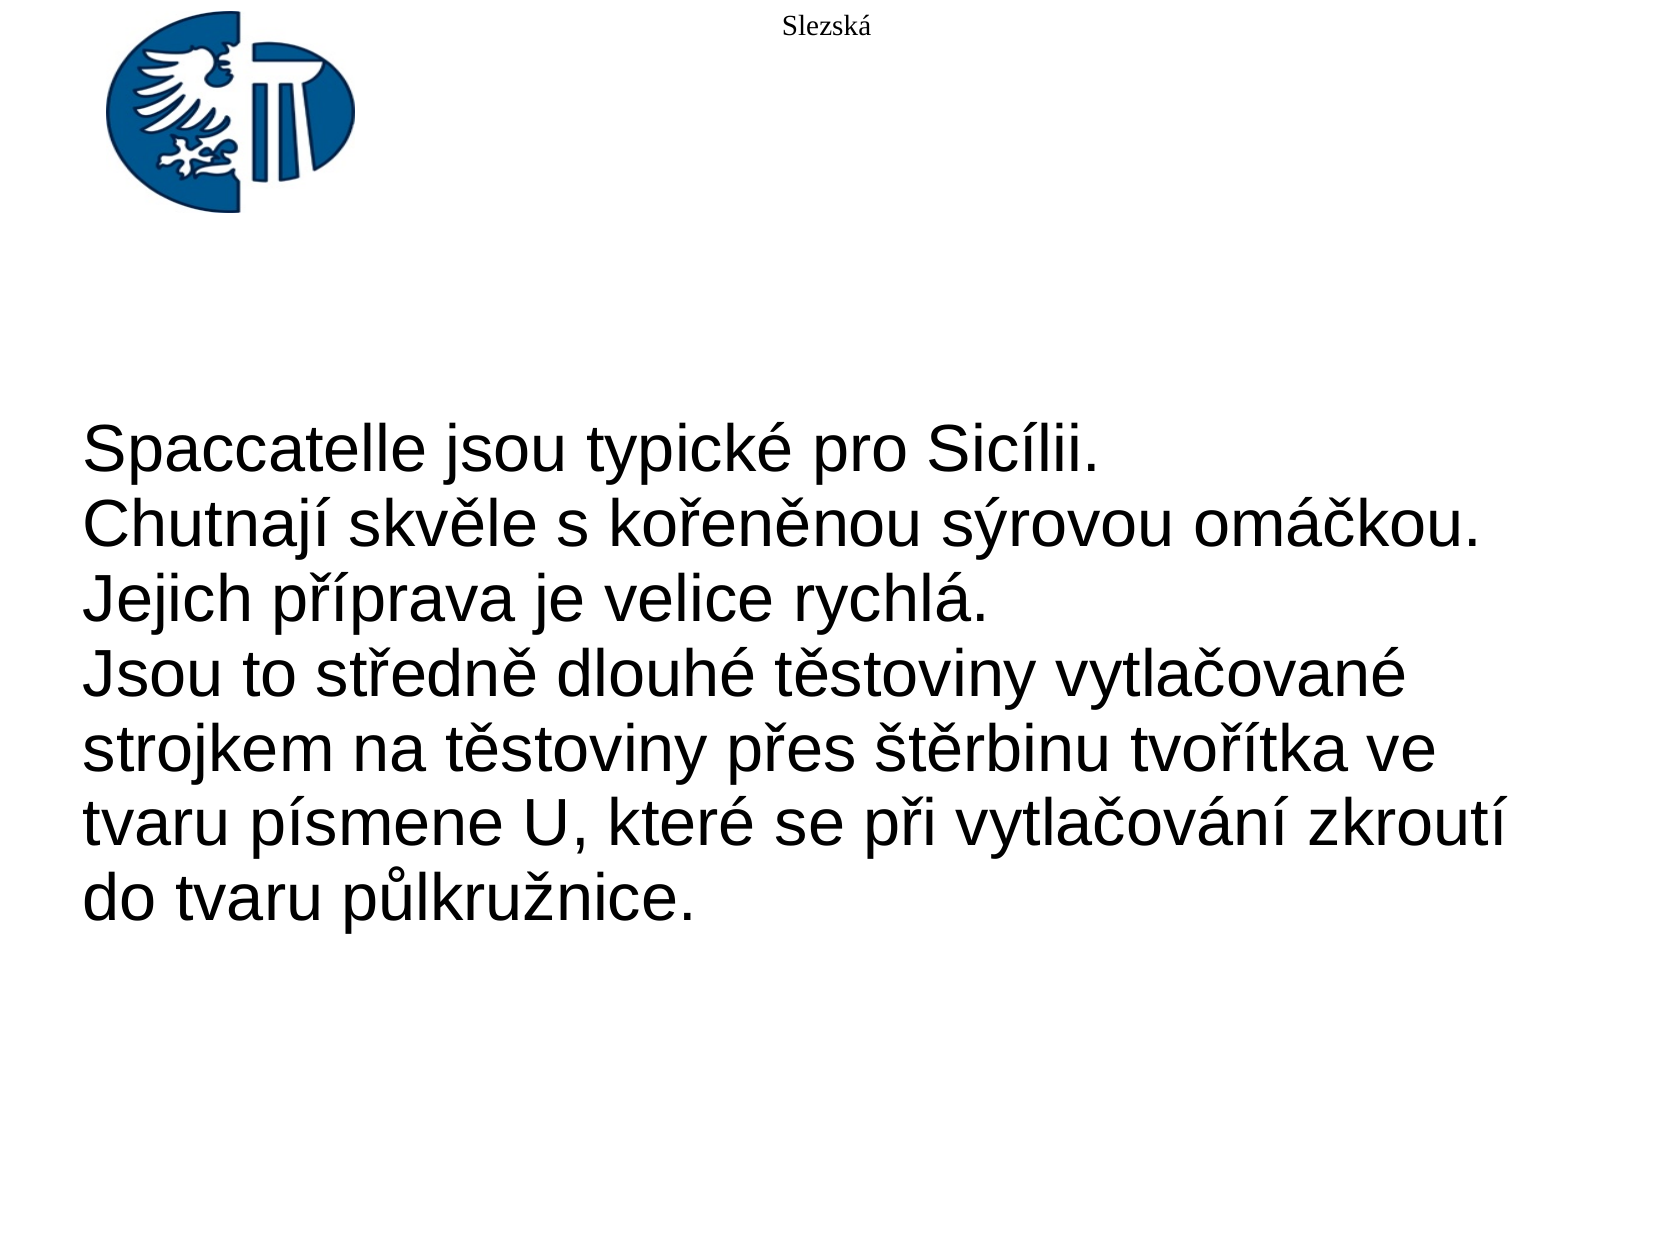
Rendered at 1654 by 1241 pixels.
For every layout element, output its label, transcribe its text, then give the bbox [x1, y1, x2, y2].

picture [106, 11, 355, 213]
text_box Spaccatelle jsou typické pro Sicílii. Chutnají skvěle s kořeněnou sýrovou omáčkou. Jejich příprava je velice rychlá. Jsou to středně dlouhé těstoviny vytlačované strojkem na těstoviny přes štěrbinu tvořítka ve tvaru písmene U, které se při vytlačování zkroutí do tvaru půlkružnice. [82, 283, 1571, 1063]
